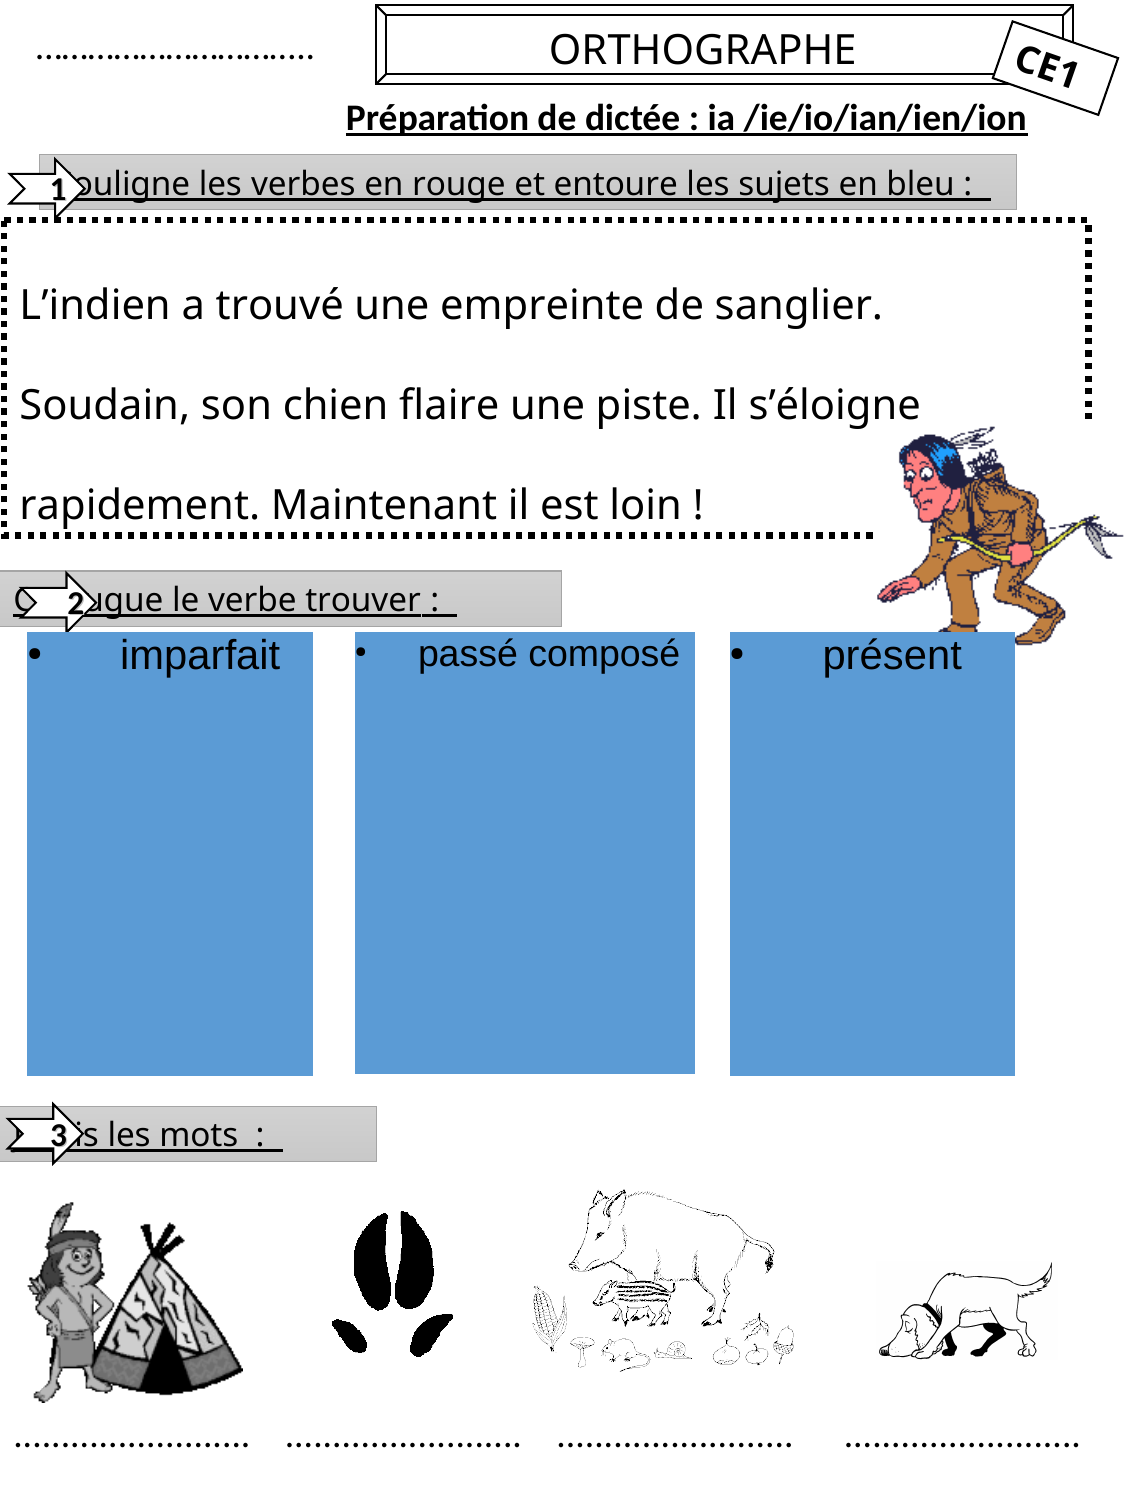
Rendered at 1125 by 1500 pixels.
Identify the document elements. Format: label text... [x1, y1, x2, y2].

text_box [21, 587, 52, 618]
text_box 2 [52, 573, 110, 629]
text_box 1 [35, 160, 86, 215]
text_box ORTHOGRAPHE [376, 5, 1074, 85]
table_cell [355, 822, 695, 885]
text_box CE1 [992, 21, 1119, 115]
table_header passé composé [355, 632, 695, 695]
picture [876, 424, 1125, 650]
table_cell [355, 1011, 695, 1074]
table_cell [730, 759, 1015, 823]
table_cell [355, 695, 695, 759]
text_box [7, 1118, 35, 1149]
table_cell [355, 948, 695, 1011]
text_box ………………………….. [21, 14, 330, 74]
table_cell [27, 759, 313, 823]
text_box ......................... [270, 1403, 538, 1463]
table_cell [27, 886, 313, 949]
table_cell [27, 823, 313, 886]
table_cell [27, 949, 313, 1013]
table_cell [730, 696, 1015, 759]
picture [6, 1165, 243, 1403]
table_cell [730, 949, 1015, 1013]
text_box ......................... [829, 1403, 1096, 1463]
table_cell [355, 885, 695, 948]
table_cell [27, 1013, 313, 1076]
text_box L’indien a trouvé une empreinte de sanglier. Soudain, son chien flaire une piste. Il s’éloigne rapidement. Maintenant il est loin ! [4, 220, 1088, 535]
text_box 3 [35, 1106, 86, 1161]
table_cell [730, 886, 1015, 949]
text_box [9, 173, 35, 204]
text_box J’écris les mots : [86, 1106, 376, 1161]
picture [330, 1208, 456, 1360]
table_cell [27, 696, 313, 759]
table_cell [355, 759, 695, 822]
table_cell [730, 823, 1015, 886]
text_box ......................... [0, 1403, 266, 1463]
text_box Souligne les verbes en rouge et entoure les sujets en bleu : [40, 155, 1017, 210]
picture [876, 1261, 1058, 1360]
text_box ......................... [541, 1403, 809, 1463]
table_header imparfait [27, 632, 313, 696]
table_cell [730, 1013, 1015, 1076]
picture [519, 1185, 818, 1379]
table_header présent [730, 632, 1015, 696]
text_box Conjugue le verbe trouver : [0, 571, 561, 626]
text_box Préparation de dictée : ia /ie/io/ian/ien/ion [331, 86, 1043, 146]
text_box J’écris les mots : [0, 1106, 35, 1161]
